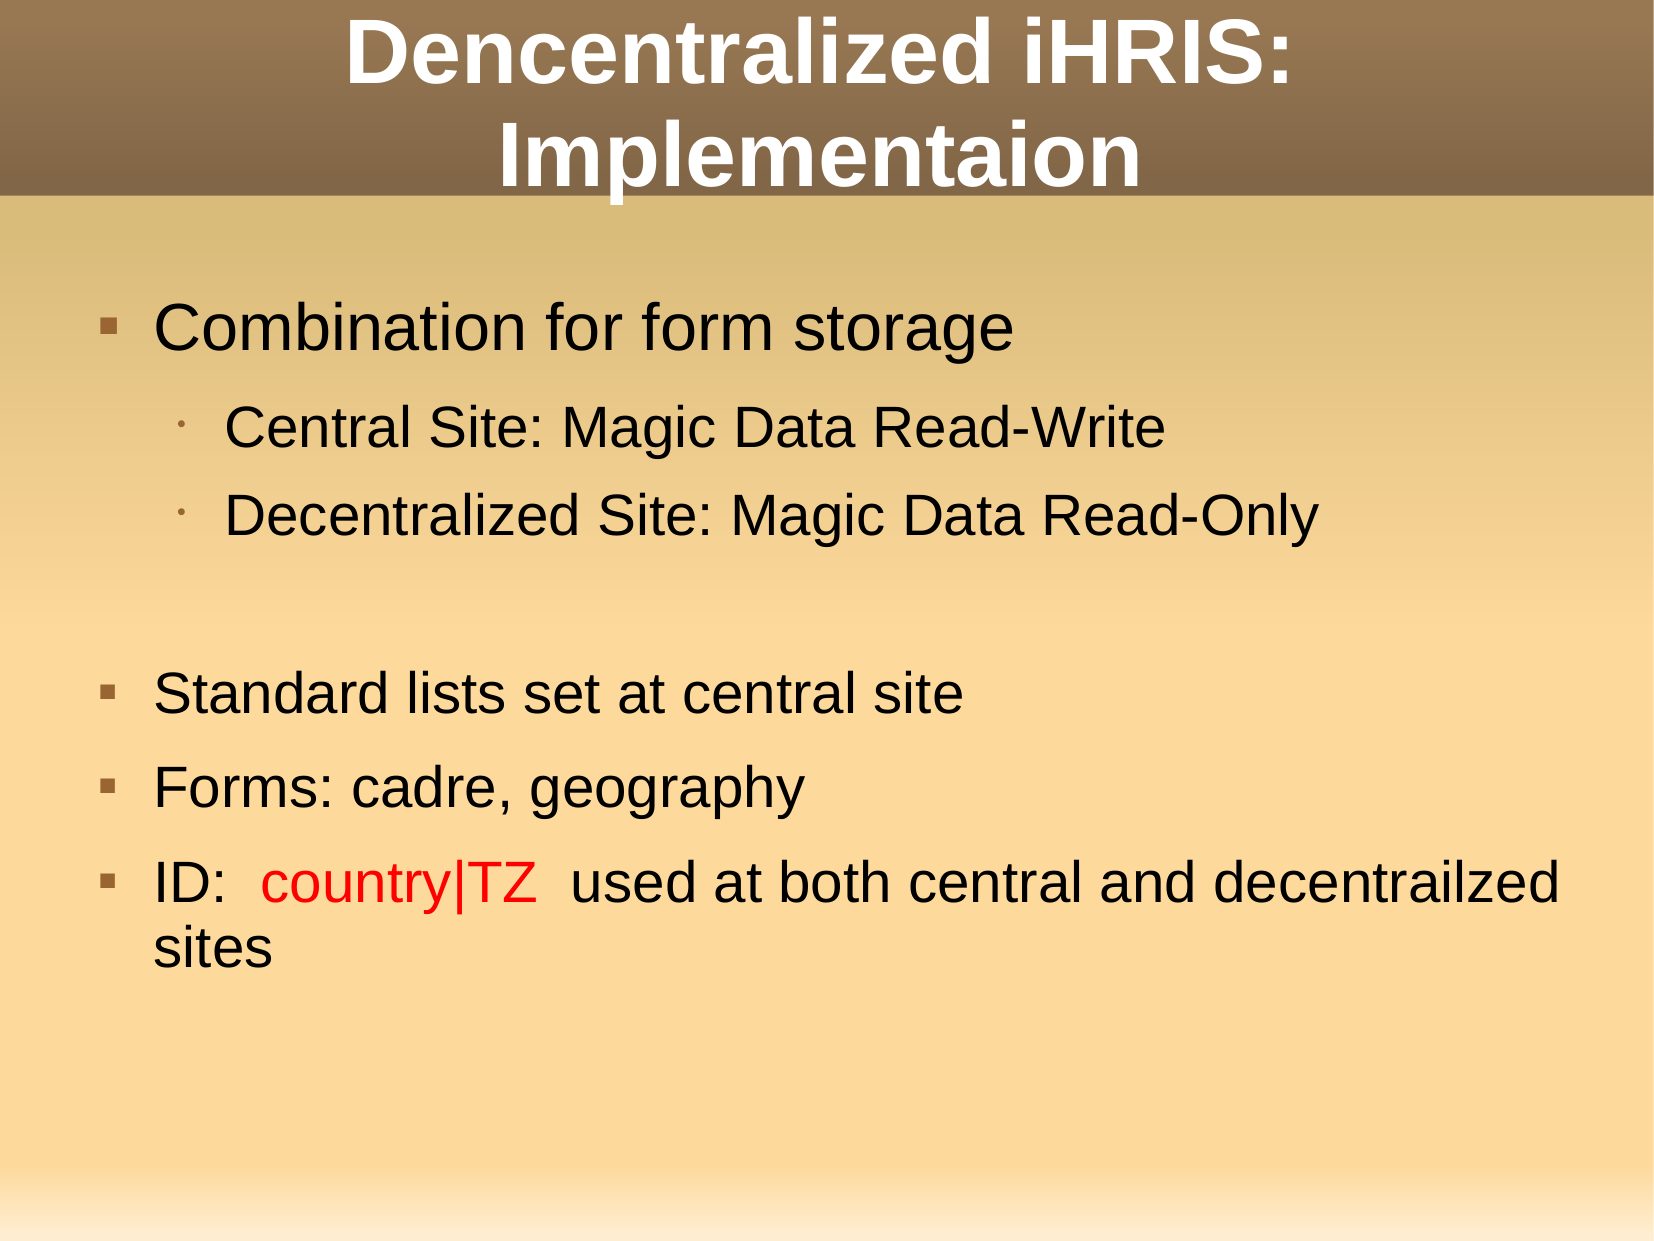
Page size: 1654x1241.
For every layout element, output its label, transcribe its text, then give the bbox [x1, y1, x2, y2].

title Dencentralized iHRIS: Implementaion [76, 1, 1565, 207]
picture [0, 0, 1654, 1241]
list Combination for form storage Central Site: Magic Data Read-Write Decentralized Site: Magic Data Read-Only Standard lists set at central site Forms: cadre, geography ID: country|TZ used at both central and decentrailzed sites [82, 290, 1571, 1094]
